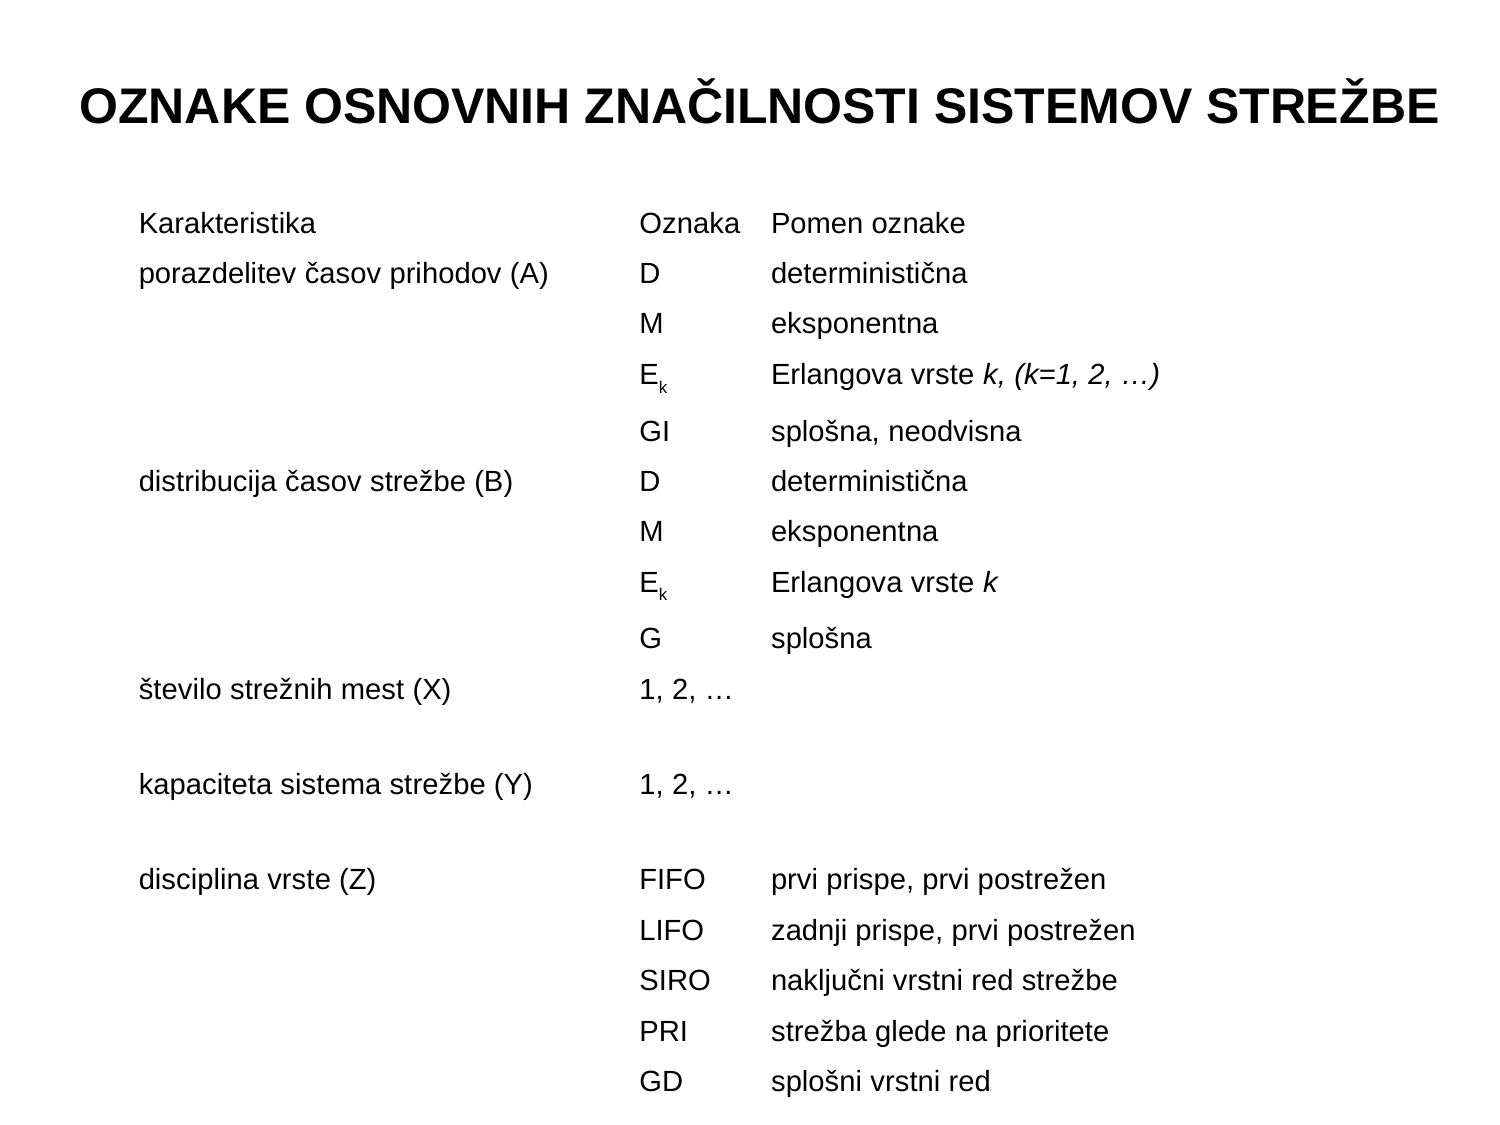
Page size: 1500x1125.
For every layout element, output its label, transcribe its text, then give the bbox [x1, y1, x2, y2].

table_cell splošna, neodvisna [756, 404, 1329, 454]
table_cell splošna [756, 612, 1329, 662]
table_cell strežba glede na prioritete [756, 1004, 1329, 1054]
table_cell naključni vrstni red strežbe [756, 954, 1329, 1004]
table_cell M [625, 505, 756, 555]
table_header Karakteristika [124, 202, 625, 247]
table_cell SIRO [625, 954, 756, 1004]
table_cell eksponentna [756, 297, 1329, 347]
table_cell [756, 662, 1329, 758]
table_cell splošni vrstni red [756, 1054, 1329, 1105]
table_cell kapaciteta sistema strežbe (Y) [124, 758, 625, 853]
table_cell število strežnih mest (X) [124, 662, 625, 758]
table_cell Ek [625, 555, 756, 612]
table_cell Ek [625, 347, 756, 404]
table_cell disciplina vrste (Z) [124, 853, 625, 1105]
table_cell D [625, 454, 756, 505]
table_header Pomen oznake [756, 202, 1329, 247]
table_cell GI [625, 404, 756, 454]
table_cell D [625, 247, 756, 297]
text_box OZNAKE OSNOVNIH ZNAČILNOSTI SISTEMOV STREŽBE [64, 65, 1471, 202]
table_cell M [625, 297, 756, 347]
table_cell zadnji prispe, prvi postrežen [756, 903, 1329, 954]
table_cell distribucija časov strežbe (B) [124, 454, 625, 662]
table_cell GD [625, 1054, 756, 1105]
table_cell PRI [625, 1004, 756, 1054]
table_cell prvi prispe, prvi postrežen [756, 853, 1329, 903]
table_cell deterministična [756, 247, 1329, 297]
table_cell 1, 2, … [625, 758, 756, 853]
table_cell eksponentna [756, 505, 1329, 555]
table_cell G [625, 612, 756, 662]
table_cell 1, 2, … [625, 662, 756, 758]
table_header Oznaka [625, 202, 756, 247]
table_cell Erlangova vrste k, (k=1, 2, …) [756, 347, 1329, 404]
table_cell deterministična [756, 454, 1329, 505]
table_cell FIFO [625, 853, 756, 903]
table_cell LIFO [625, 903, 756, 954]
table_cell [756, 758, 1329, 853]
table_cell Erlangova vrste k [756, 555, 1329, 612]
table_cell porazdelitev časov prihodov (A) [124, 247, 625, 454]
